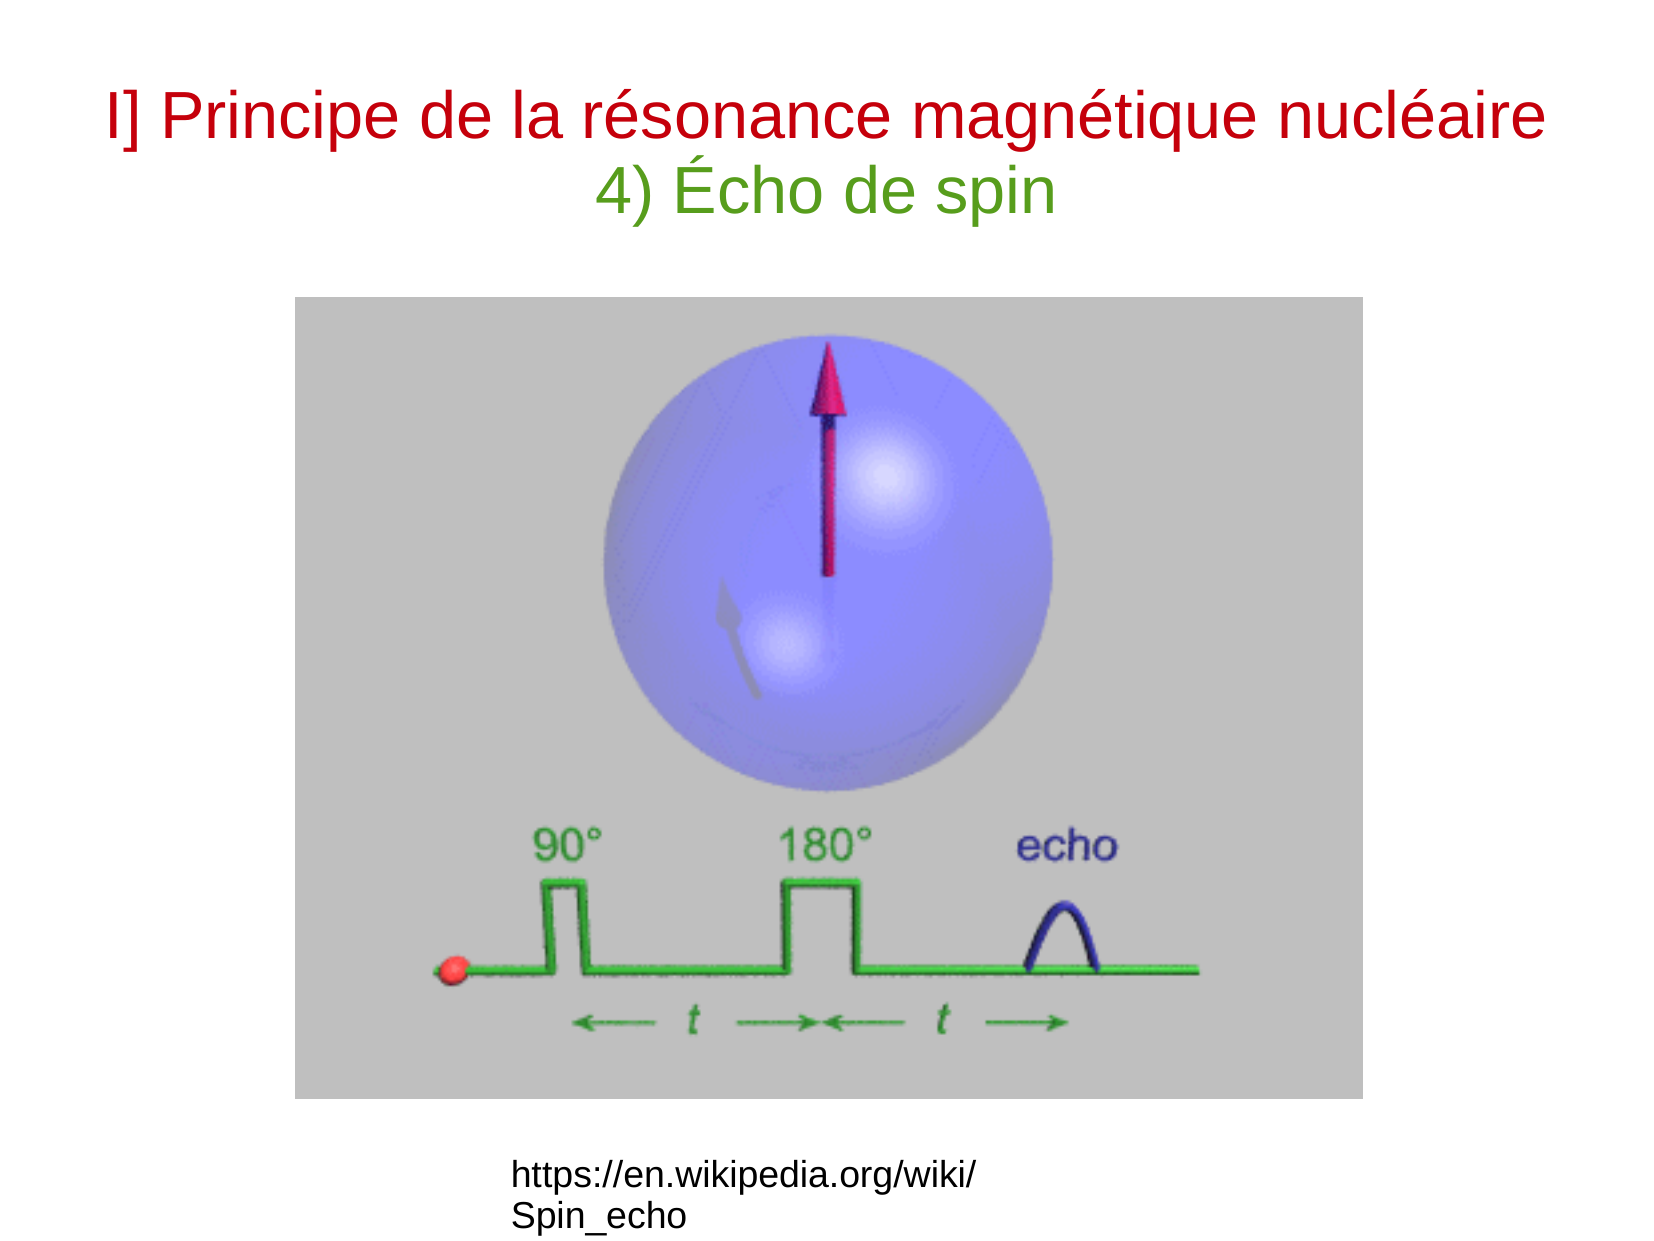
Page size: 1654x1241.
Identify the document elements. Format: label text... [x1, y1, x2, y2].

title I] Principe de la résonance magnétique nucléaire 4) Écho de spin [82, 49, 1571, 257]
text_box https://en.wikipedia.org/wiki/Spin_echo [496, 1145, 1167, 1203]
picture [295, 297, 1363, 1099]
